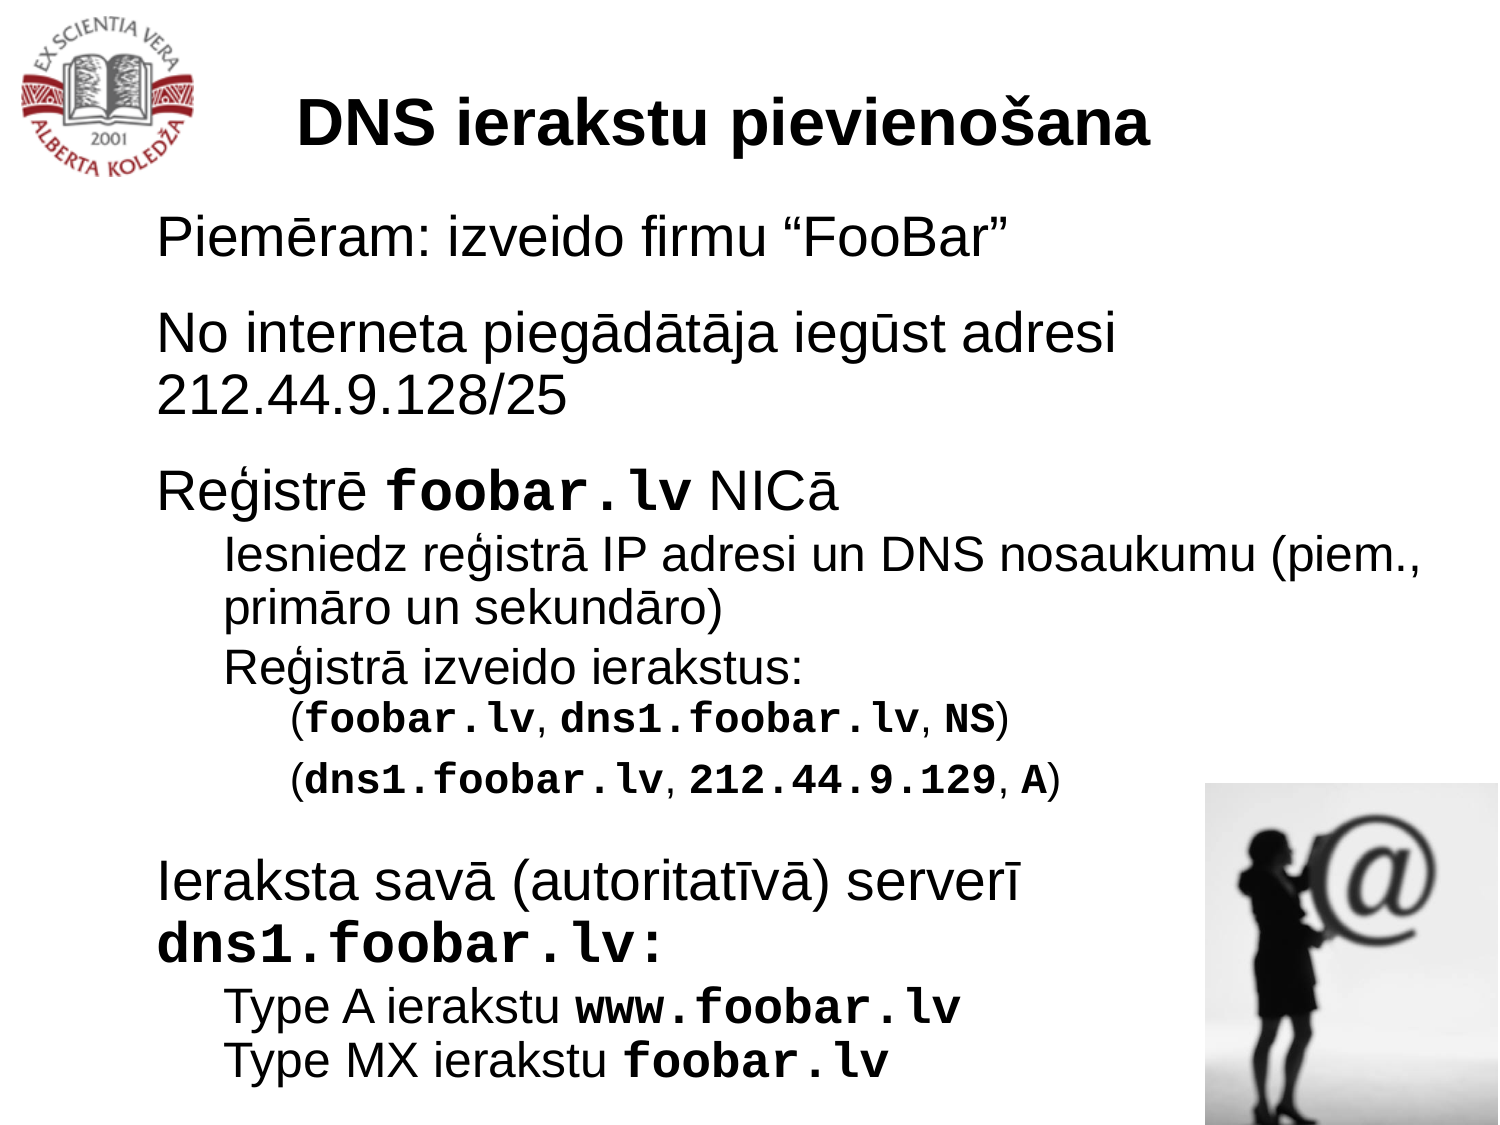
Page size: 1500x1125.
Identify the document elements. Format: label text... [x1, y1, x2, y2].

list Piemēram: izveido firmu “FooBar” No interneta piegādātāja iegūst adresi 212.44.9.128/25 Reģistrē foobar.lv NICā Iesniedz reģistrā IP adresi un DNS nosaukumu (piem., primāro un sekundāro) Reģistrā izveido ierakstus: (foobar.lv, dns1.foobar.lv, NS) (dns1.foobar.lv, 212.44.9.129, A) Ieraksta savā (autoritatīvā) serverī dns1.foobar.lv: Type A ierakstu www.foobar.lv Type MX ierakstu foobar.lv [74, 200, 1463, 1101]
picture [21, 16, 194, 177]
picture [1205, 783, 1498, 1125]
title DNS ierakstu pievienošana [50, 62, 1374, 175]
